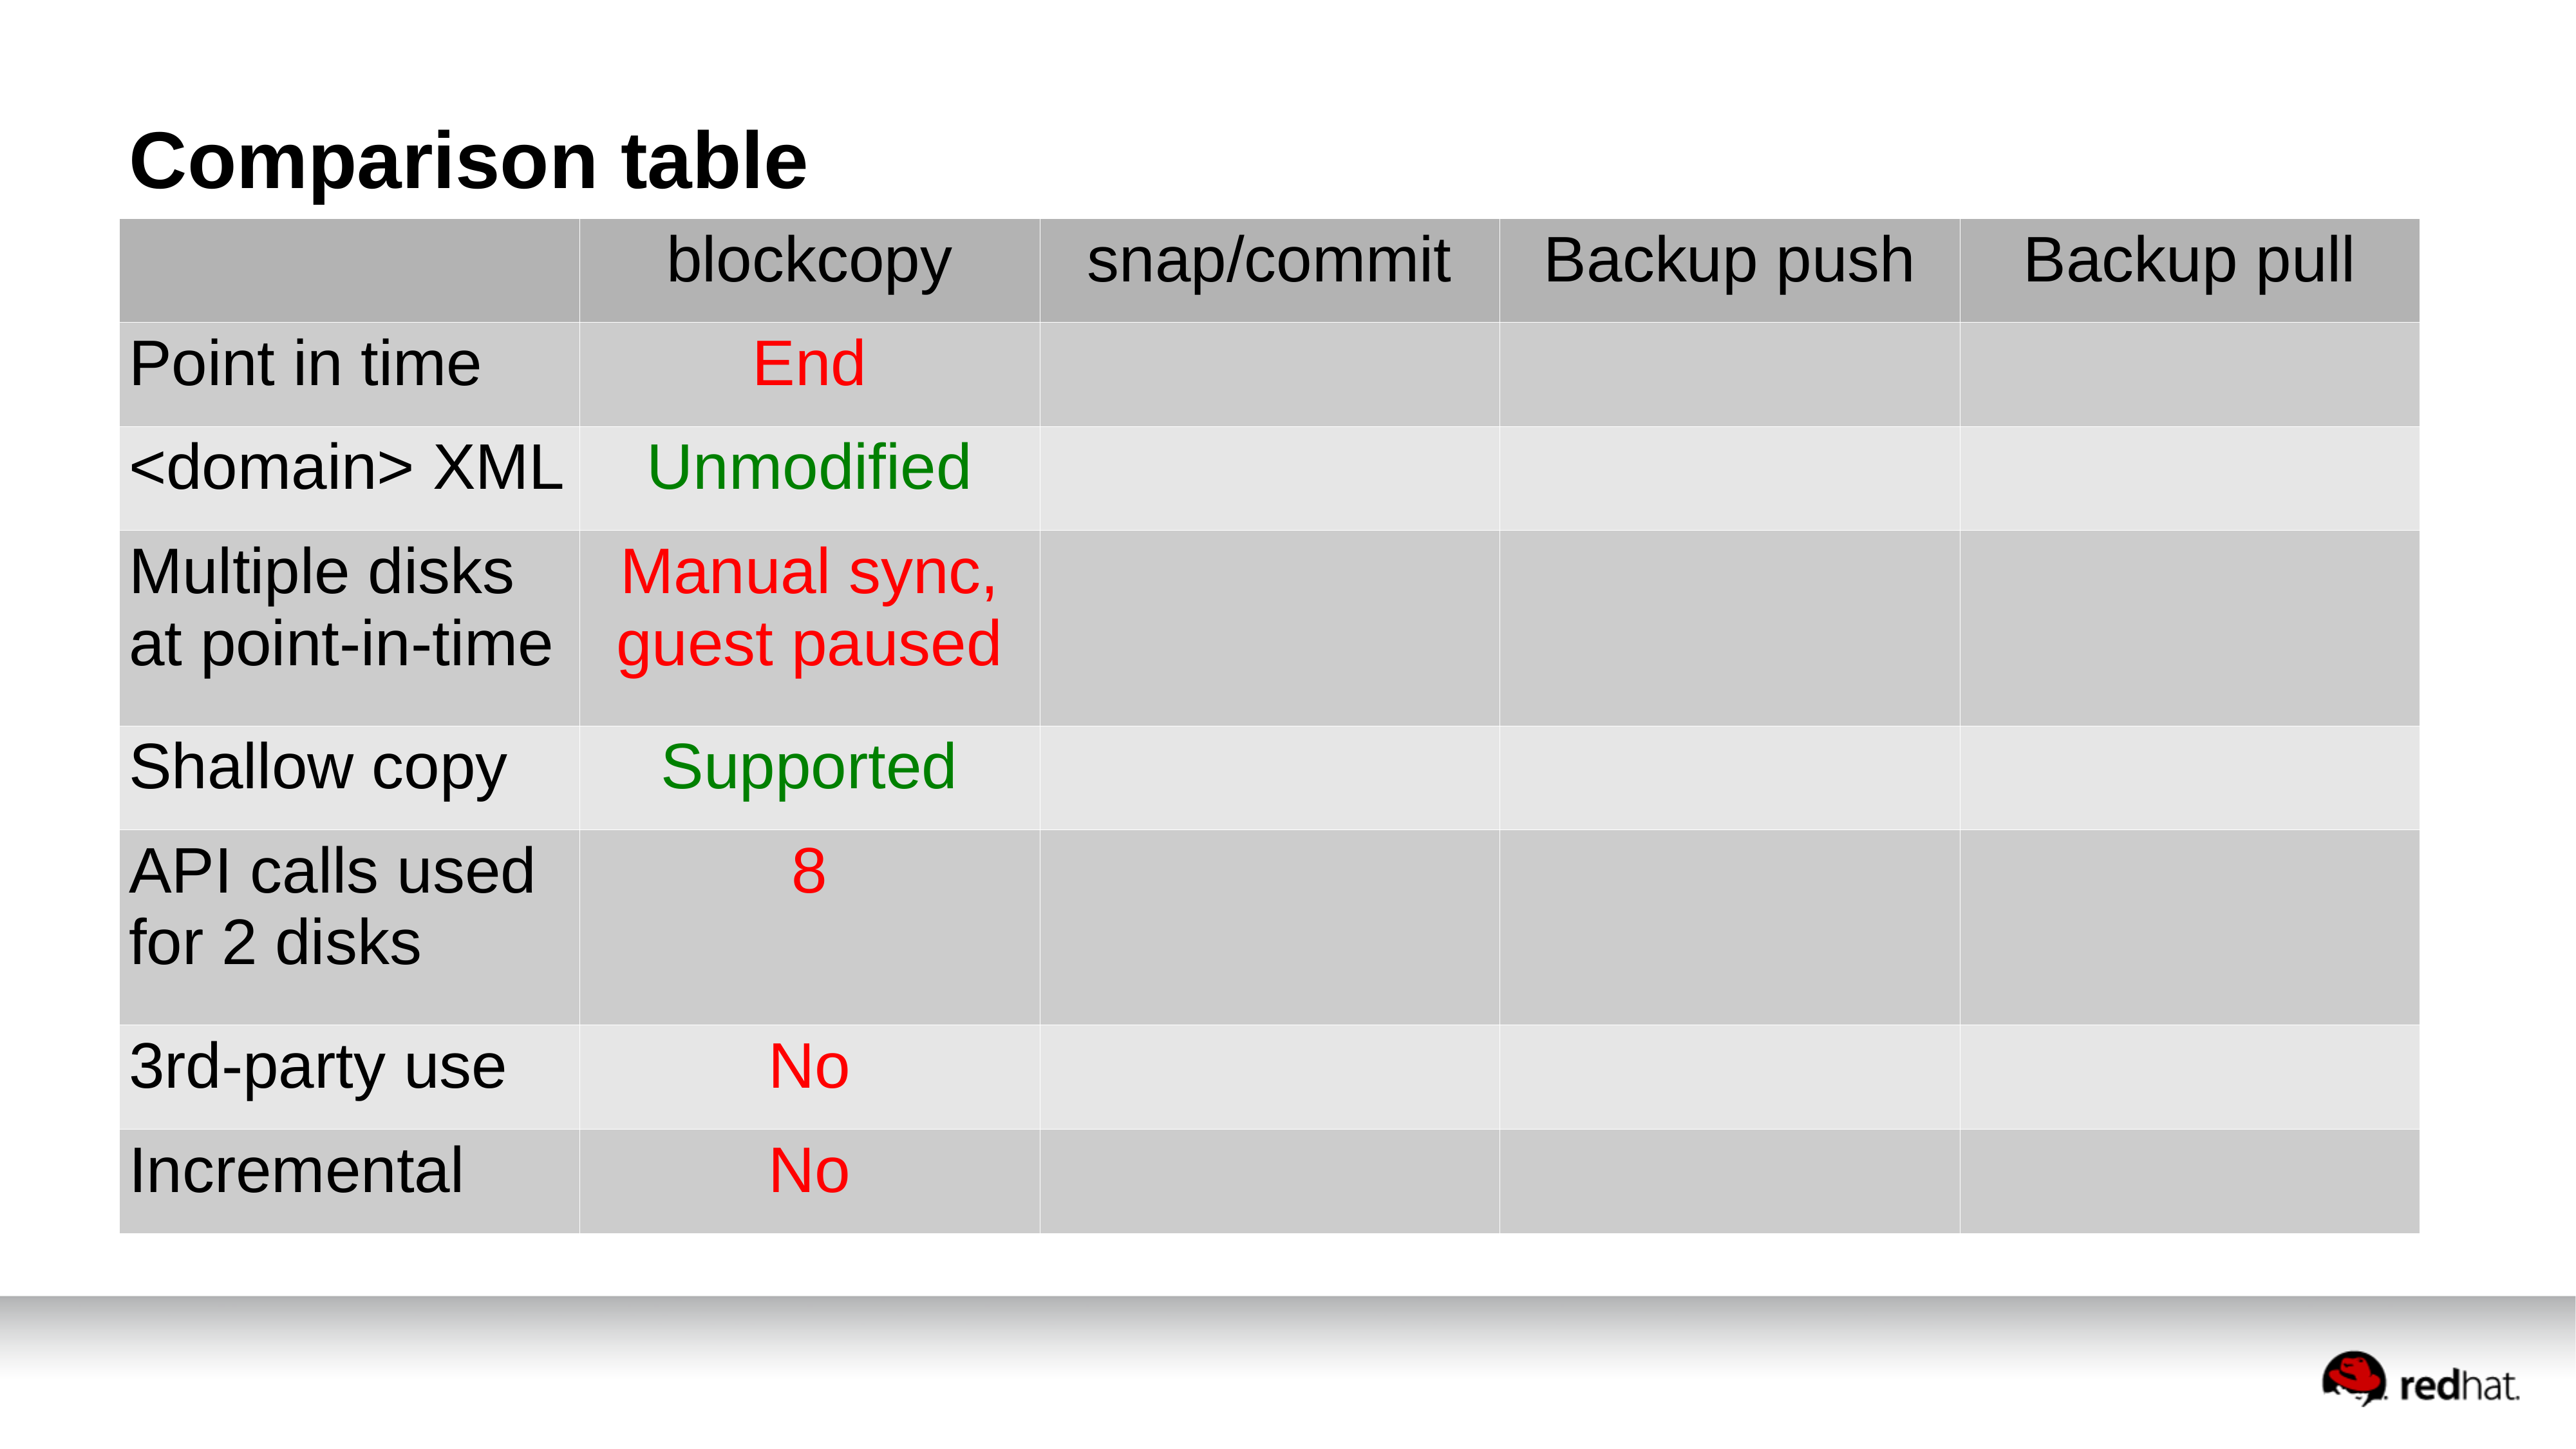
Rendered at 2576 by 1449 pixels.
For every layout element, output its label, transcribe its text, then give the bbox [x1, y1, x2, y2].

table_cell Multiple disks at point-in-time [120, 531, 579, 726]
title Comparison table [129, 100, 2261, 218]
table_cell Supported [580, 726, 1040, 829]
table_header Backup push [1500, 219, 1960, 322]
table_cell [1960, 531, 2420, 726]
table_cell [1500, 427, 1960, 530]
table_cell [1960, 726, 2420, 829]
table_cell No [580, 1025, 1040, 1129]
table_cell [1960, 323, 2420, 426]
table_cell No [580, 1130, 1040, 1233]
table_cell [1040, 323, 1500, 426]
table_cell Unmodified [580, 427, 1040, 530]
table_header snap/commit [1040, 219, 1500, 322]
table_cell [1040, 830, 1500, 1025]
table_cell [1500, 1130, 1960, 1233]
table_cell [1040, 1025, 1500, 1129]
table_cell [1960, 427, 2420, 530]
table_cell Incremental [120, 1130, 579, 1233]
table_cell [1500, 1025, 1960, 1129]
table_cell API calls used for 2 disks [120, 830, 579, 1025]
table_cell [1040, 1130, 1500, 1233]
table_header [120, 219, 579, 322]
table_cell Point in time [120, 323, 579, 426]
table_header Backup pull [1960, 219, 2420, 322]
table_cell [1500, 830, 1960, 1025]
table_cell [1500, 531, 1960, 726]
table_cell [1500, 726, 1960, 829]
table_cell [1500, 323, 1960, 426]
table_header blockcopy [580, 219, 1040, 322]
table_cell [1040, 427, 1500, 530]
table_cell [1040, 531, 1500, 726]
table_cell [1960, 1130, 2420, 1233]
table_cell [1040, 726, 1500, 829]
table_cell <domain> XML [120, 427, 579, 530]
table_cell [1960, 1025, 2420, 1129]
table_cell Manual sync, guest paused [580, 531, 1040, 726]
table_cell 8 [580, 830, 1040, 1025]
table_cell 3rd-party use [120, 1025, 579, 1129]
picture [0, 0, 2576, 1446]
table_cell End [580, 323, 1040, 426]
table_cell [1960, 830, 2420, 1025]
table_cell Shallow copy [120, 726, 579, 829]
